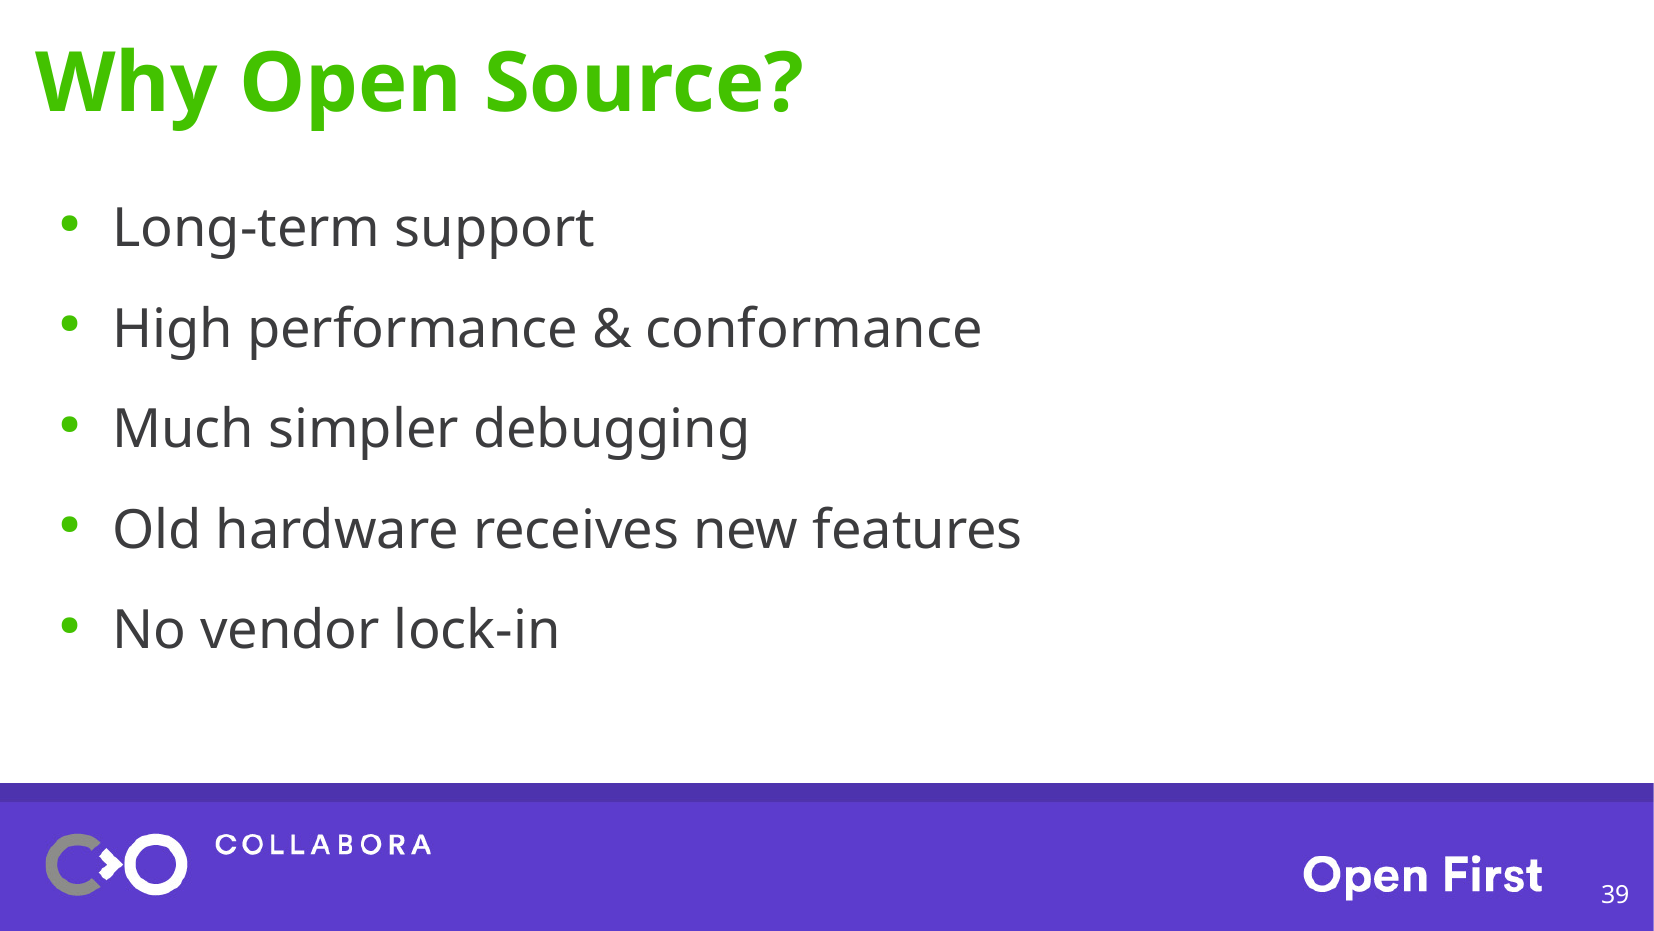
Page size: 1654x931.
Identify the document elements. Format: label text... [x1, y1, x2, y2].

title Why Open Source? [35, 28, 1609, 192]
list Long-term support High performance & conformance Much simpler debugging Old hardware receives new features No vendor lock-in [41, 160, 1614, 804]
picture [0, 0, 1654, 931]
